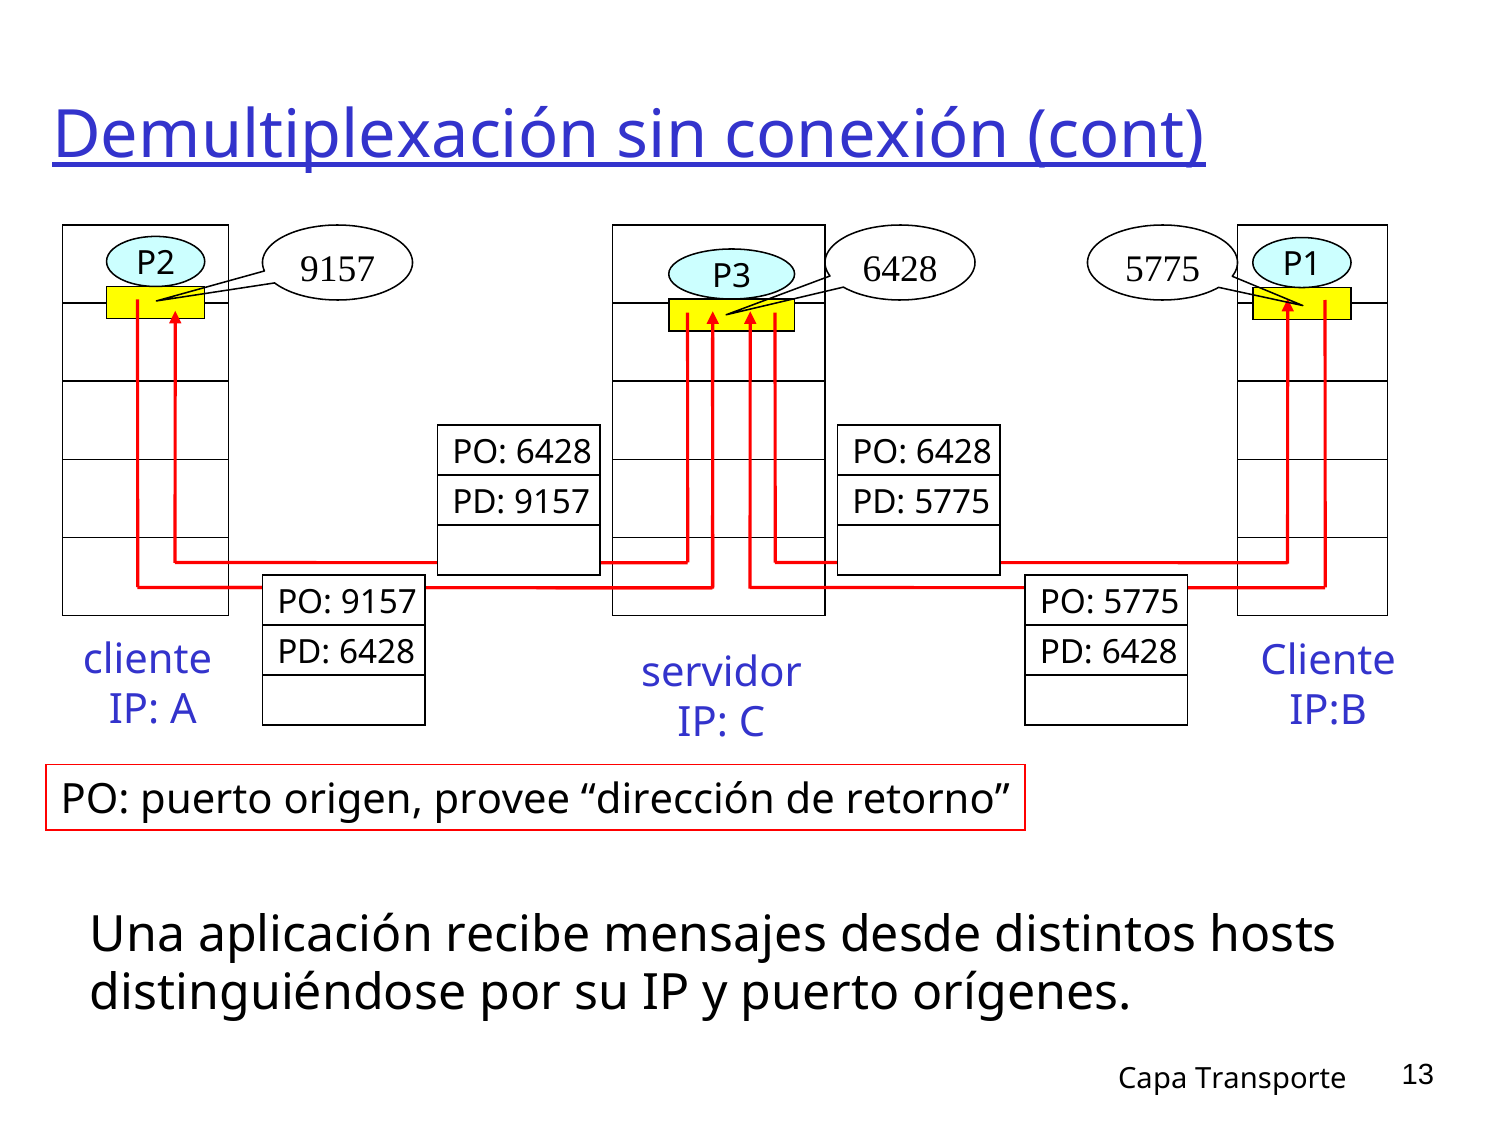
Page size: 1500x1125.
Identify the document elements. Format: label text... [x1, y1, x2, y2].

text_box [612, 224, 826, 616]
text_box 5775 [1087, 224, 1303, 306]
text_box [1237, 224, 1388, 616]
text_box PO: 5775 [1024, 575, 1188, 624]
text_box PD: 5775 [837, 474, 1000, 524]
text_box 6428 [726, 224, 976, 315]
text_box 9157 [156, 224, 413, 301]
text_box Una aplicación recibe mensajes desde distintos hosts distinguiéndose por su IP y puerto orígenes. [74, 896, 1388, 1028]
text_box PO: puerto origen, provee “dirección de retorno” [45, 764, 1026, 831]
text_box P1 [1252, 237, 1352, 288]
text_box P3 [668, 248, 795, 299]
text_box PO: 6428 [437, 425, 601, 474]
text_box [1024, 674, 1188, 725]
text_box PO: 9157 [262, 575, 426, 624]
text_box [437, 524, 601, 575]
text_box PD: 6428 [1024, 624, 1188, 674]
text_box PD: 9157 [437, 474, 601, 524]
text_box PD: 6428 [262, 624, 426, 674]
text_box [837, 524, 1000, 575]
text_box P2 [106, 236, 205, 287]
text_box Cliente IP:B [1245, 624, 1412, 741]
text_box [262, 674, 426, 725]
text_box [62, 224, 229, 616]
text_box PO: 6428 [837, 425, 1000, 474]
title Demultiplexación sin conexión (cont)‏ [37, 37, 1463, 225]
text_box cliente IP: A [68, 624, 228, 740]
text_box [1237, 292, 1286, 561]
text_box servidor IP: C [626, 636, 817, 753]
